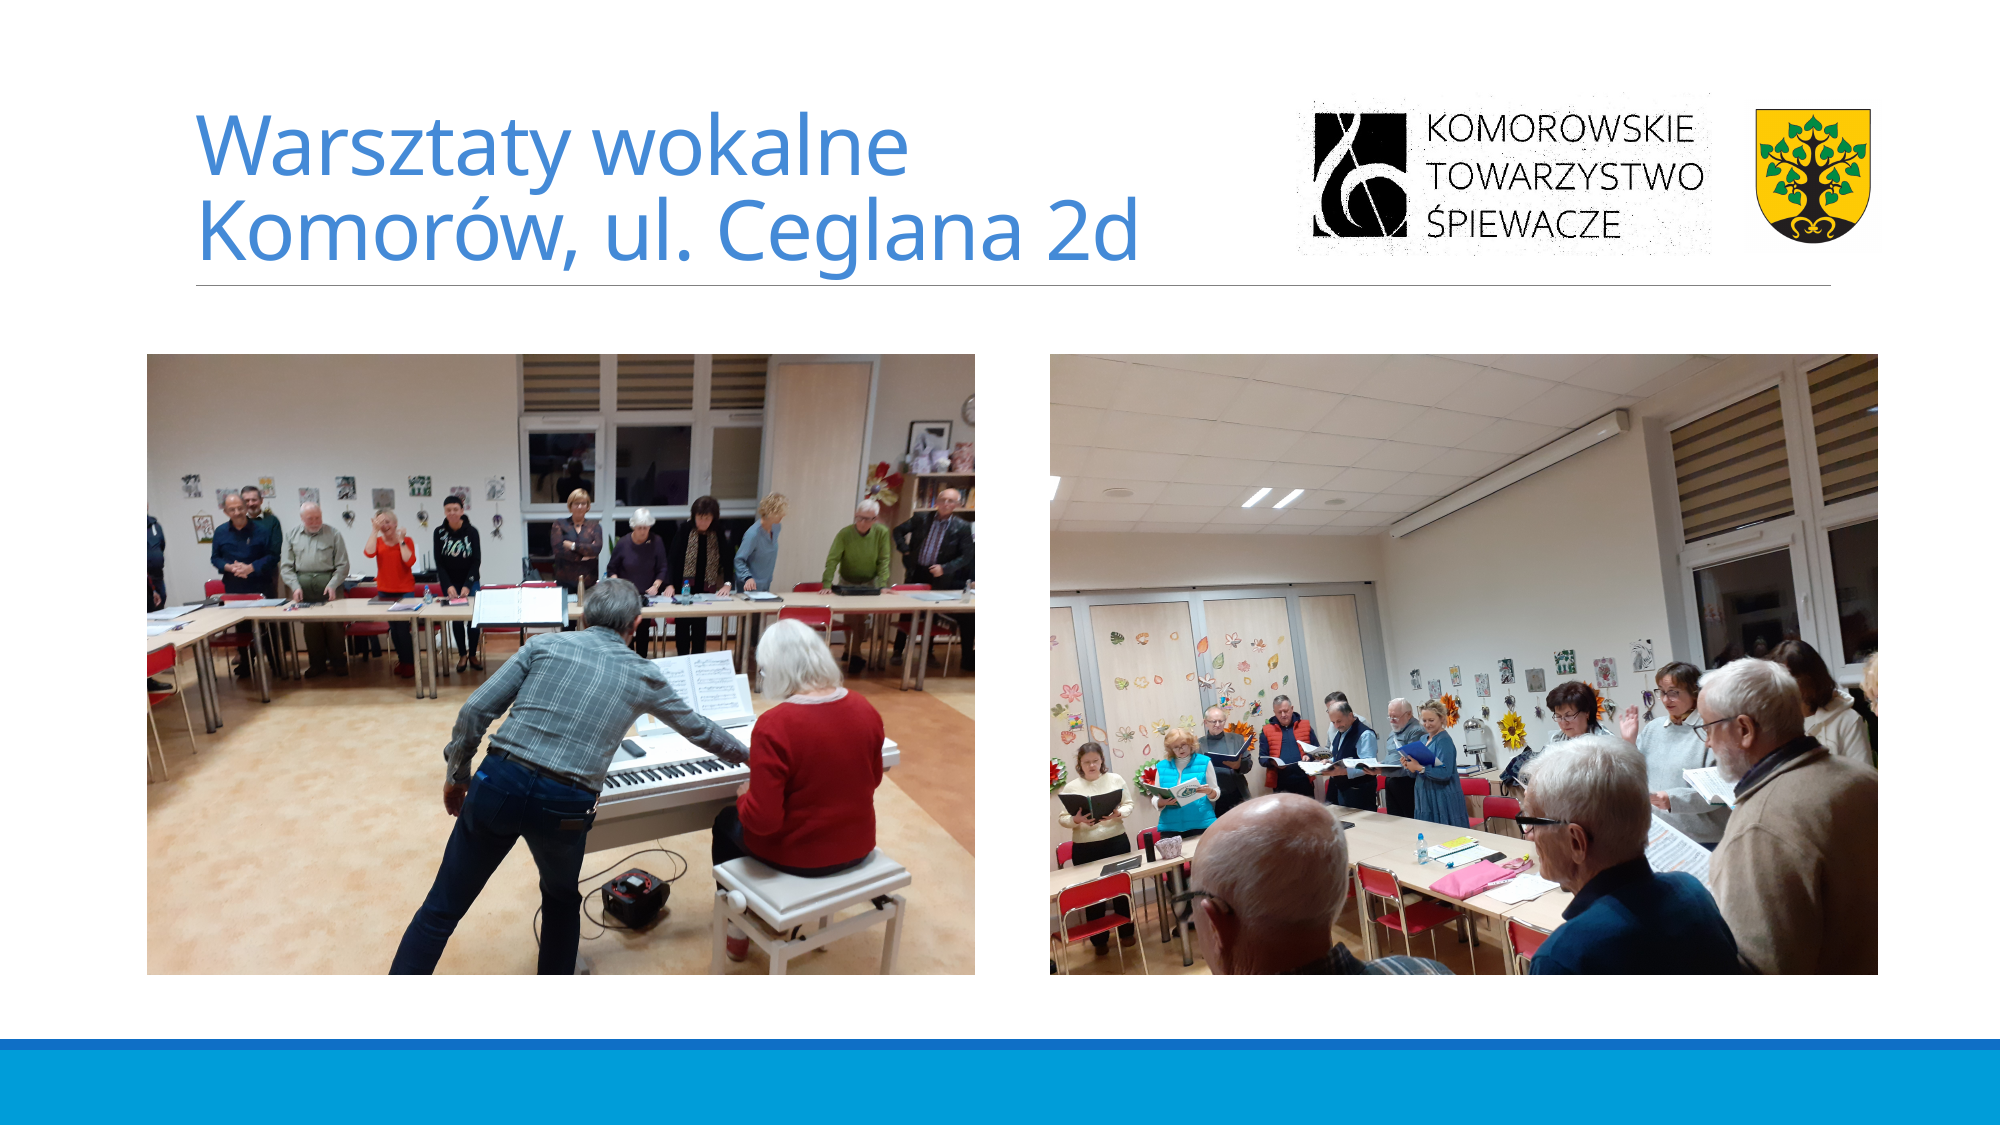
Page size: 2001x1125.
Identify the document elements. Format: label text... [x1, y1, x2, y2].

picture [1050, 354, 1878, 975]
picture [147, 354, 975, 975]
picture [1296, 92, 1712, 256]
title Warsztaty wokalne Komorów, ul. Ceglana 2d [180, 47, 1830, 285]
picture [1744, 99, 1882, 253]
